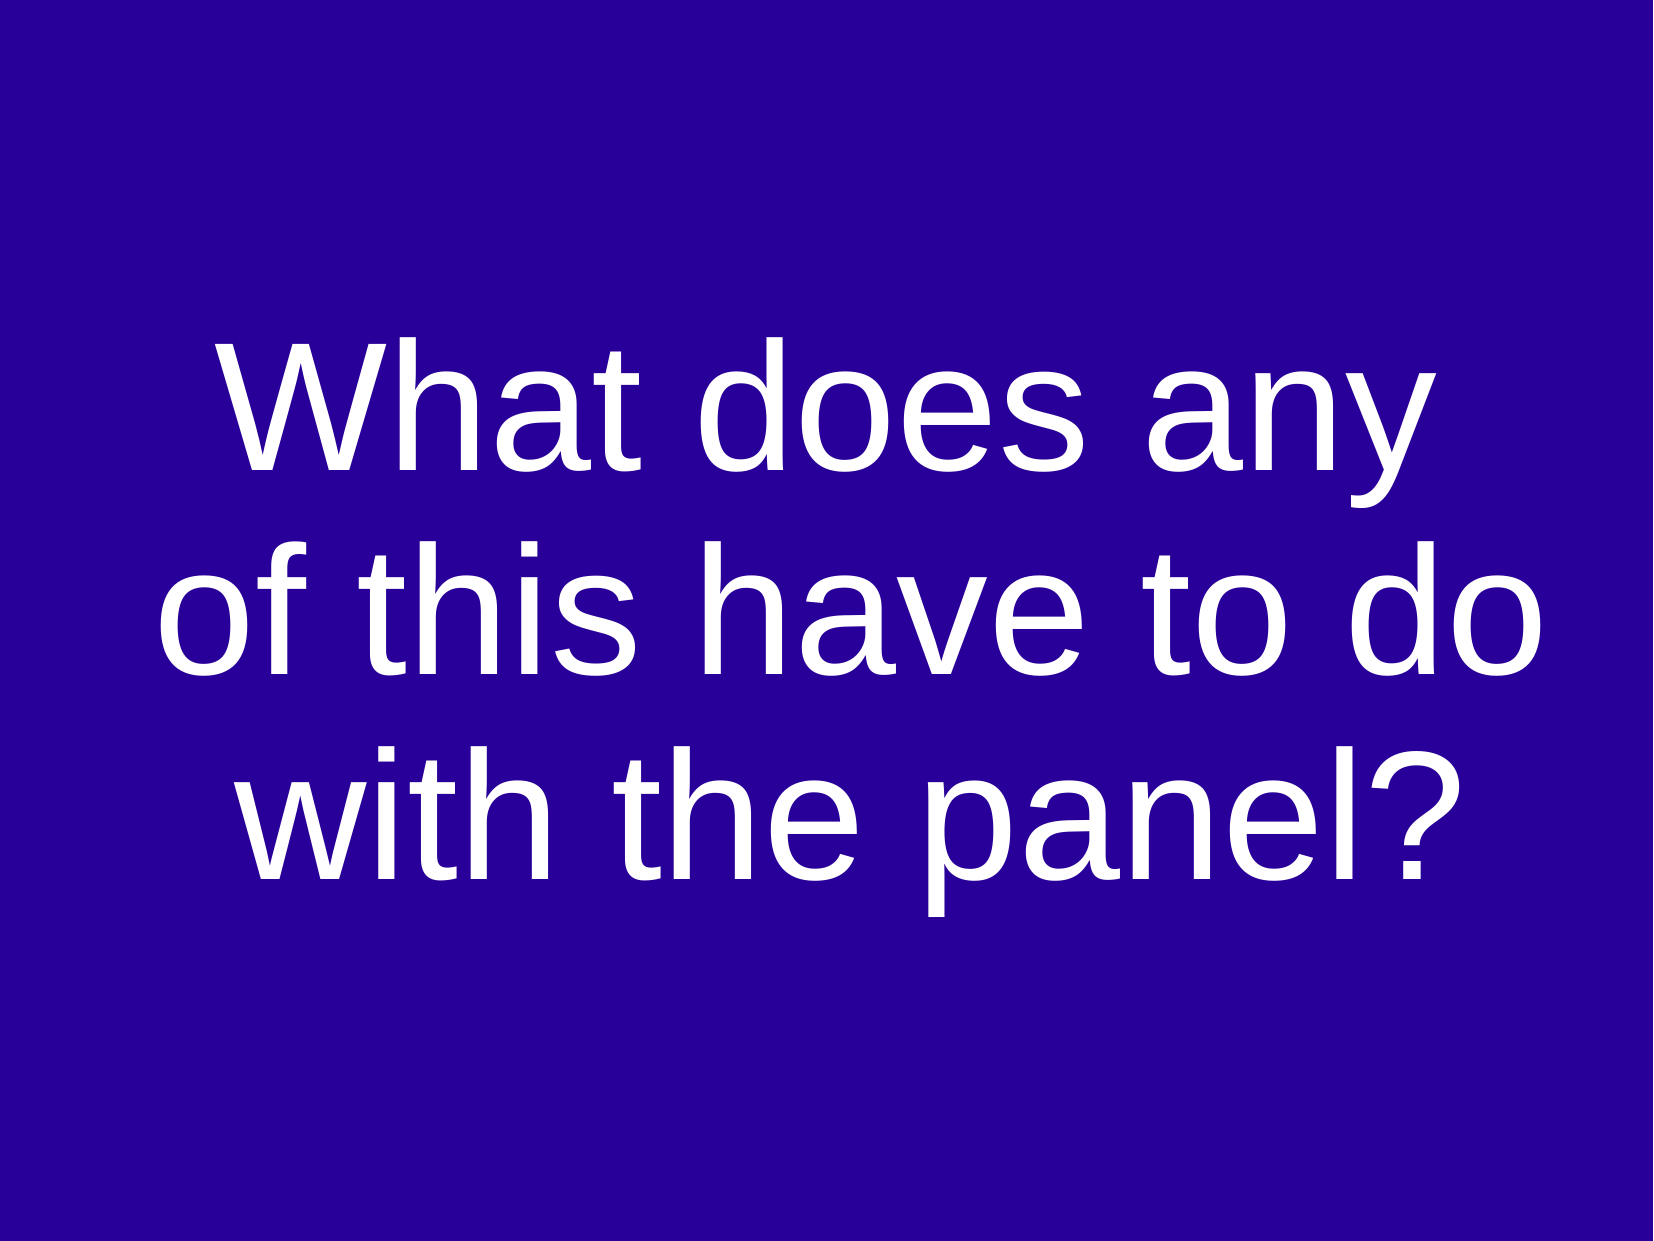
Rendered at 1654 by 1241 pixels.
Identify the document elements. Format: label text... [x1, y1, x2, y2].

subtitle What does any of this have to do with the panel? [82, 209, 1571, 1013]
